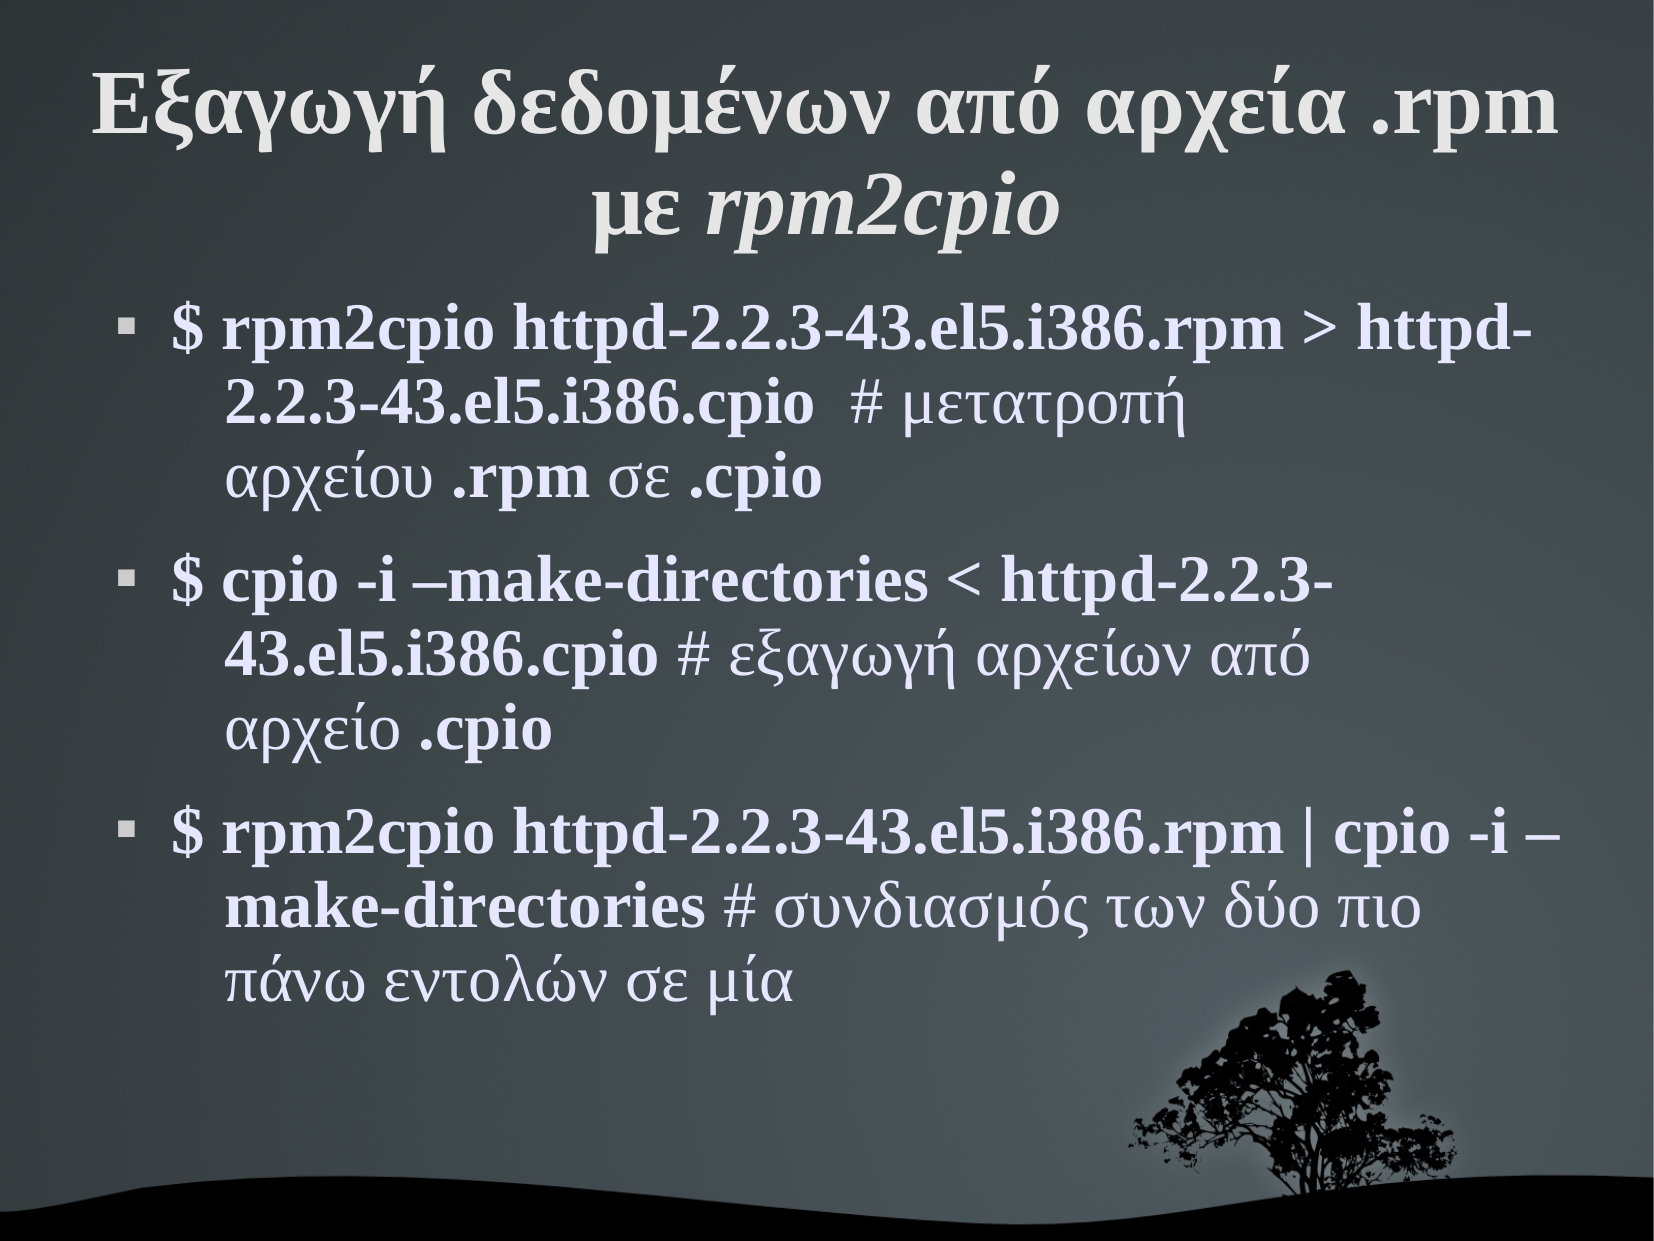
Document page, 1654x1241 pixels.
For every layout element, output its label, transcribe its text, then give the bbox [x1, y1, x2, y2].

title Eξαγωγή δεδομένων από αρχεία .rpm με rpm2cpio [82, 33, 1571, 273]
list $ rpm2cpio httpd-2.2.3-43.el5.i386.rpm > httpd-2.2.3-43.el5.i386.cpio # μετατροπή αρχείου .rpm σε .cpio $ cpio -i –make-directories < httpd-2.2.3-43.el5.i386.cpio # εξαγωγή αρχείων από αρχείο .cpio $ rpm2cpio httpd-2.2.3-43.el5.i386.rpm | cpio -i –make-directories # συνδιασμός των δύο πιο πάνω εντολών σε μία [82, 290, 1571, 1128]
picture [0, 0, 1654, 1241]
